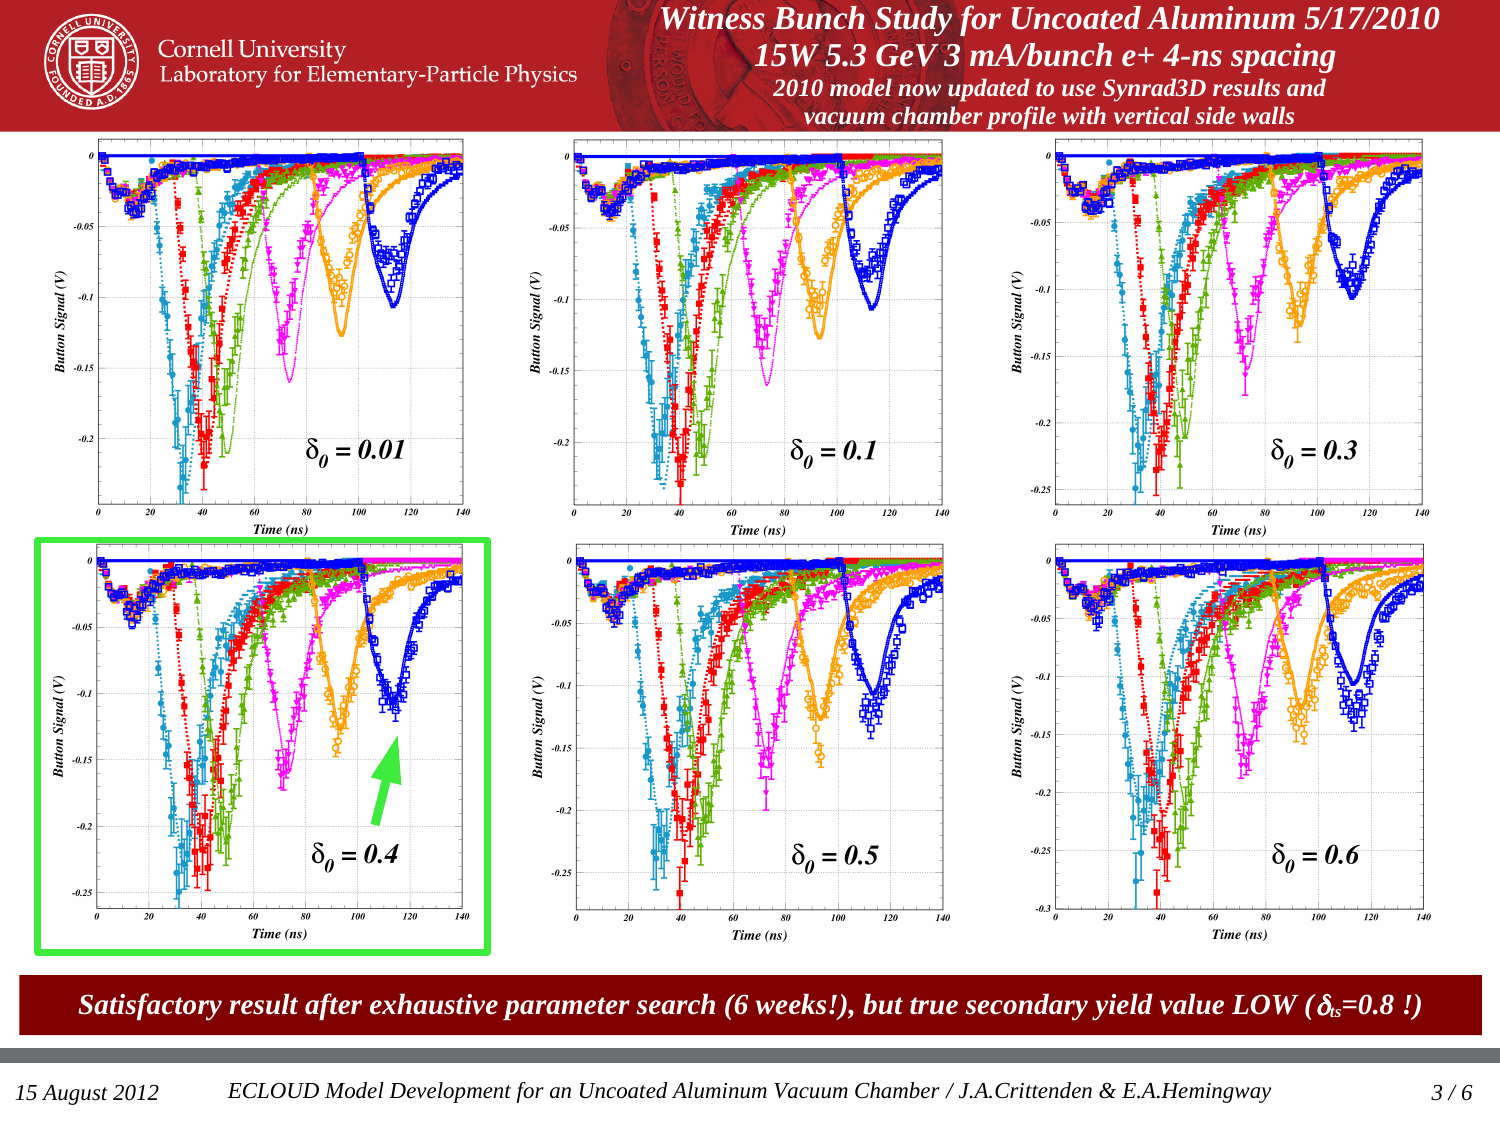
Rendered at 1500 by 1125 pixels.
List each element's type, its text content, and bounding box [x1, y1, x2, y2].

text_box Witness Bunch Study for Uncoated Aluminum 5/17/2010 15W 5.3 GeV 3 mA/bunch e+ 4-ns spacing 2010 model now updated to use Synrad3D results and vacuum chamber profile with vertical side walls [600, 0, 1500, 136]
picture [1005, 134, 1434, 946]
picture [45, 134, 474, 537]
picture [45, 543, 474, 946]
picture [0, 0, 600, 132]
picture [525, 134, 954, 946]
text_box Satisfactory result after exhaustive parameter search (6 weeks!), but true secondary yield value LOW (dts=0.8 !) [19, 975, 1482, 1036]
